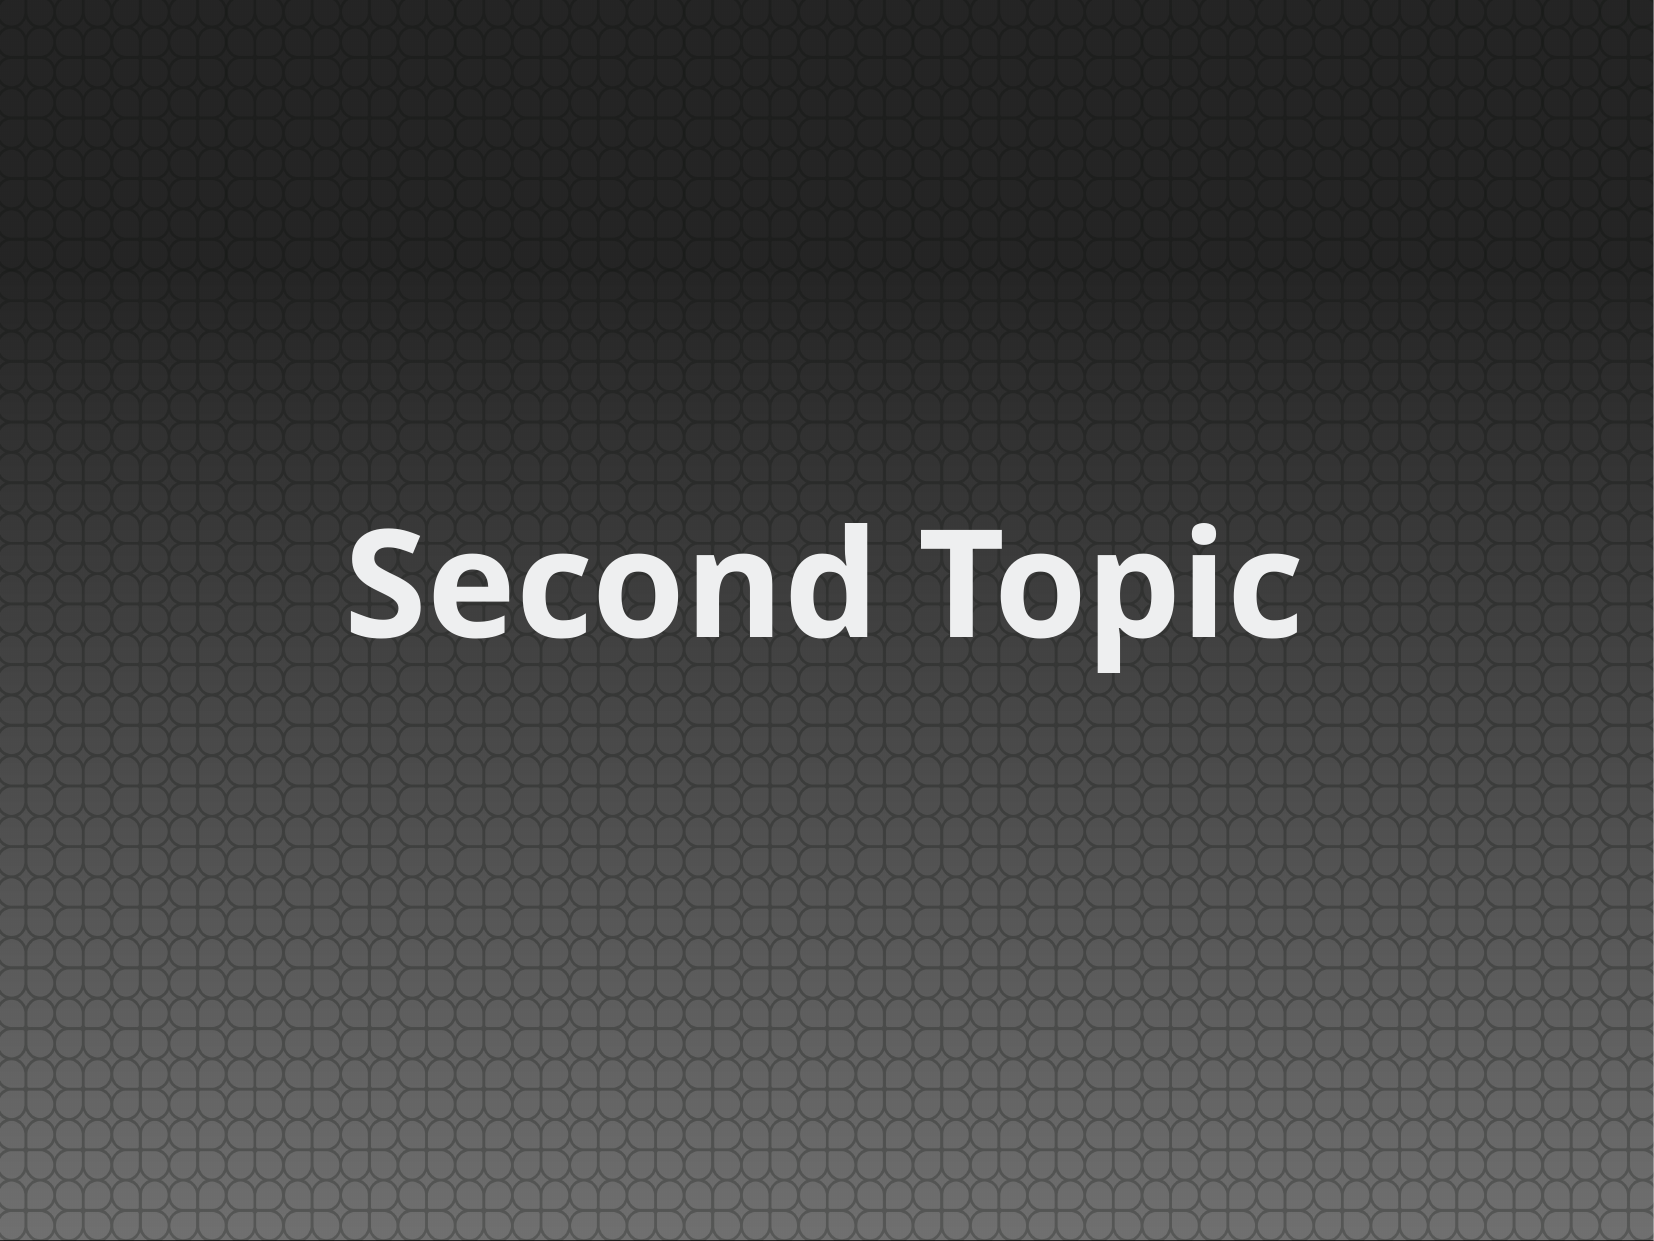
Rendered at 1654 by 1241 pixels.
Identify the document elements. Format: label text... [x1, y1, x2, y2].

text_box Second Topic [37, 470, 1613, 779]
picture [0, 0, 1654, 1241]
